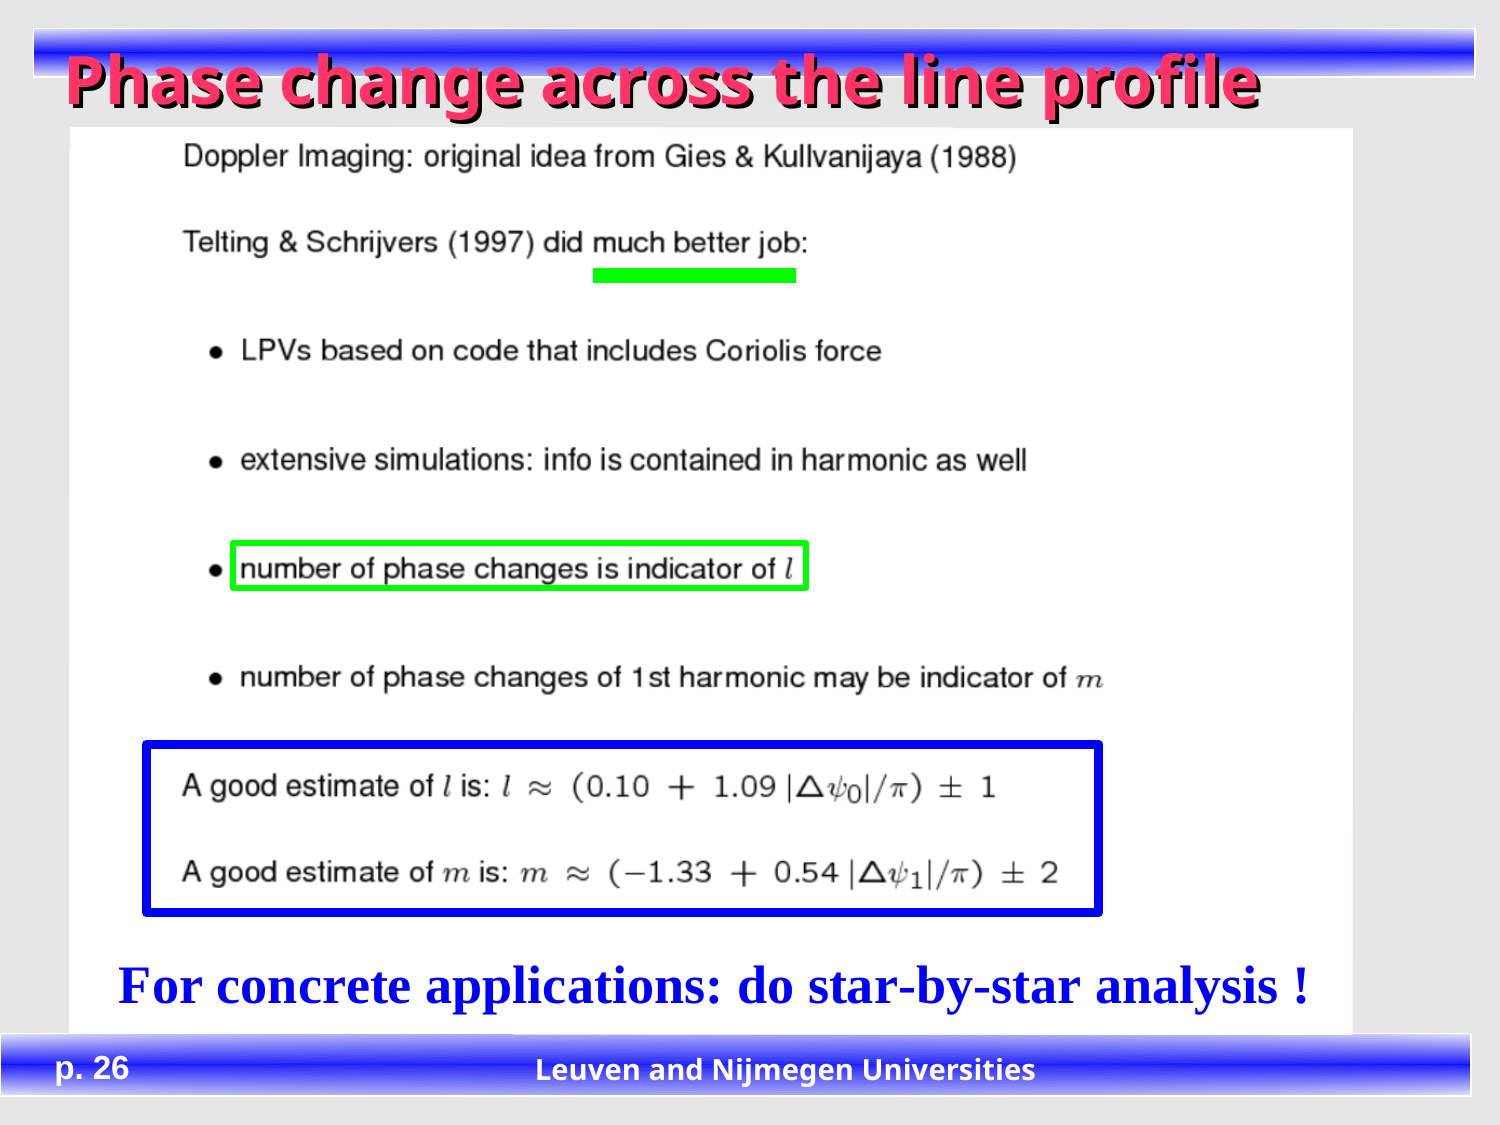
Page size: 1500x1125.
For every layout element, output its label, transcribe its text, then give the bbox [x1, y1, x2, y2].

title Moment method: Briquet & Aerts (2003) [126, 1055, 1470, 1059]
text_box For concrete applications: do star-by-star analysis ! [119, 954, 1350, 1020]
title Phase change across the line profile [64, 20, 1500, 137]
title Moment method: Briquet & Aerts (2003) [1034, 1070, 1470, 1074]
picture [68, 126, 1353, 1035]
